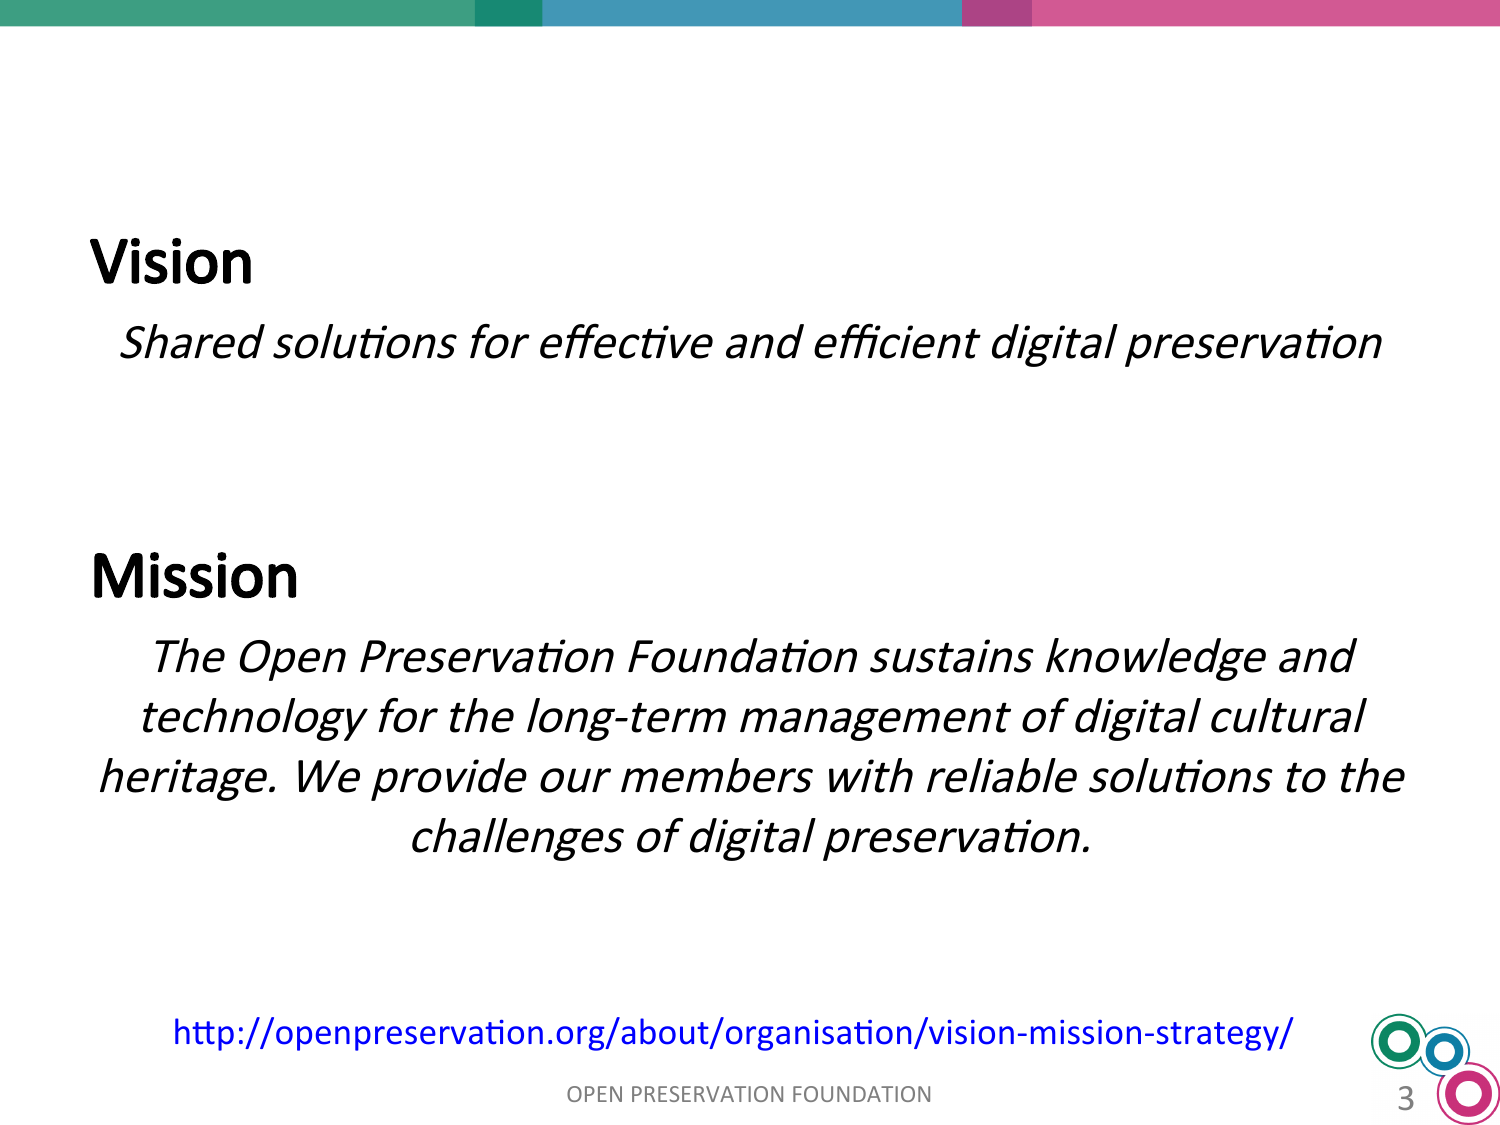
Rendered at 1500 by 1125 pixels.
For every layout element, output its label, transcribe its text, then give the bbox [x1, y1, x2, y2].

text_box http://openpreservation.org/about/organisation/vision-mission-strategy/ [112, 999, 1365, 1061]
list Vision Shared solutions for effective and efficient digital preservation Mission The Open Preservation Foundation sustains knowledge and technology for the long-term management of digital cultural heritage. We provide our members with reliable solutions to the challenges of digital preservation. [75, 208, 1426, 1005]
picture [1371, 1013, 1500, 1125]
